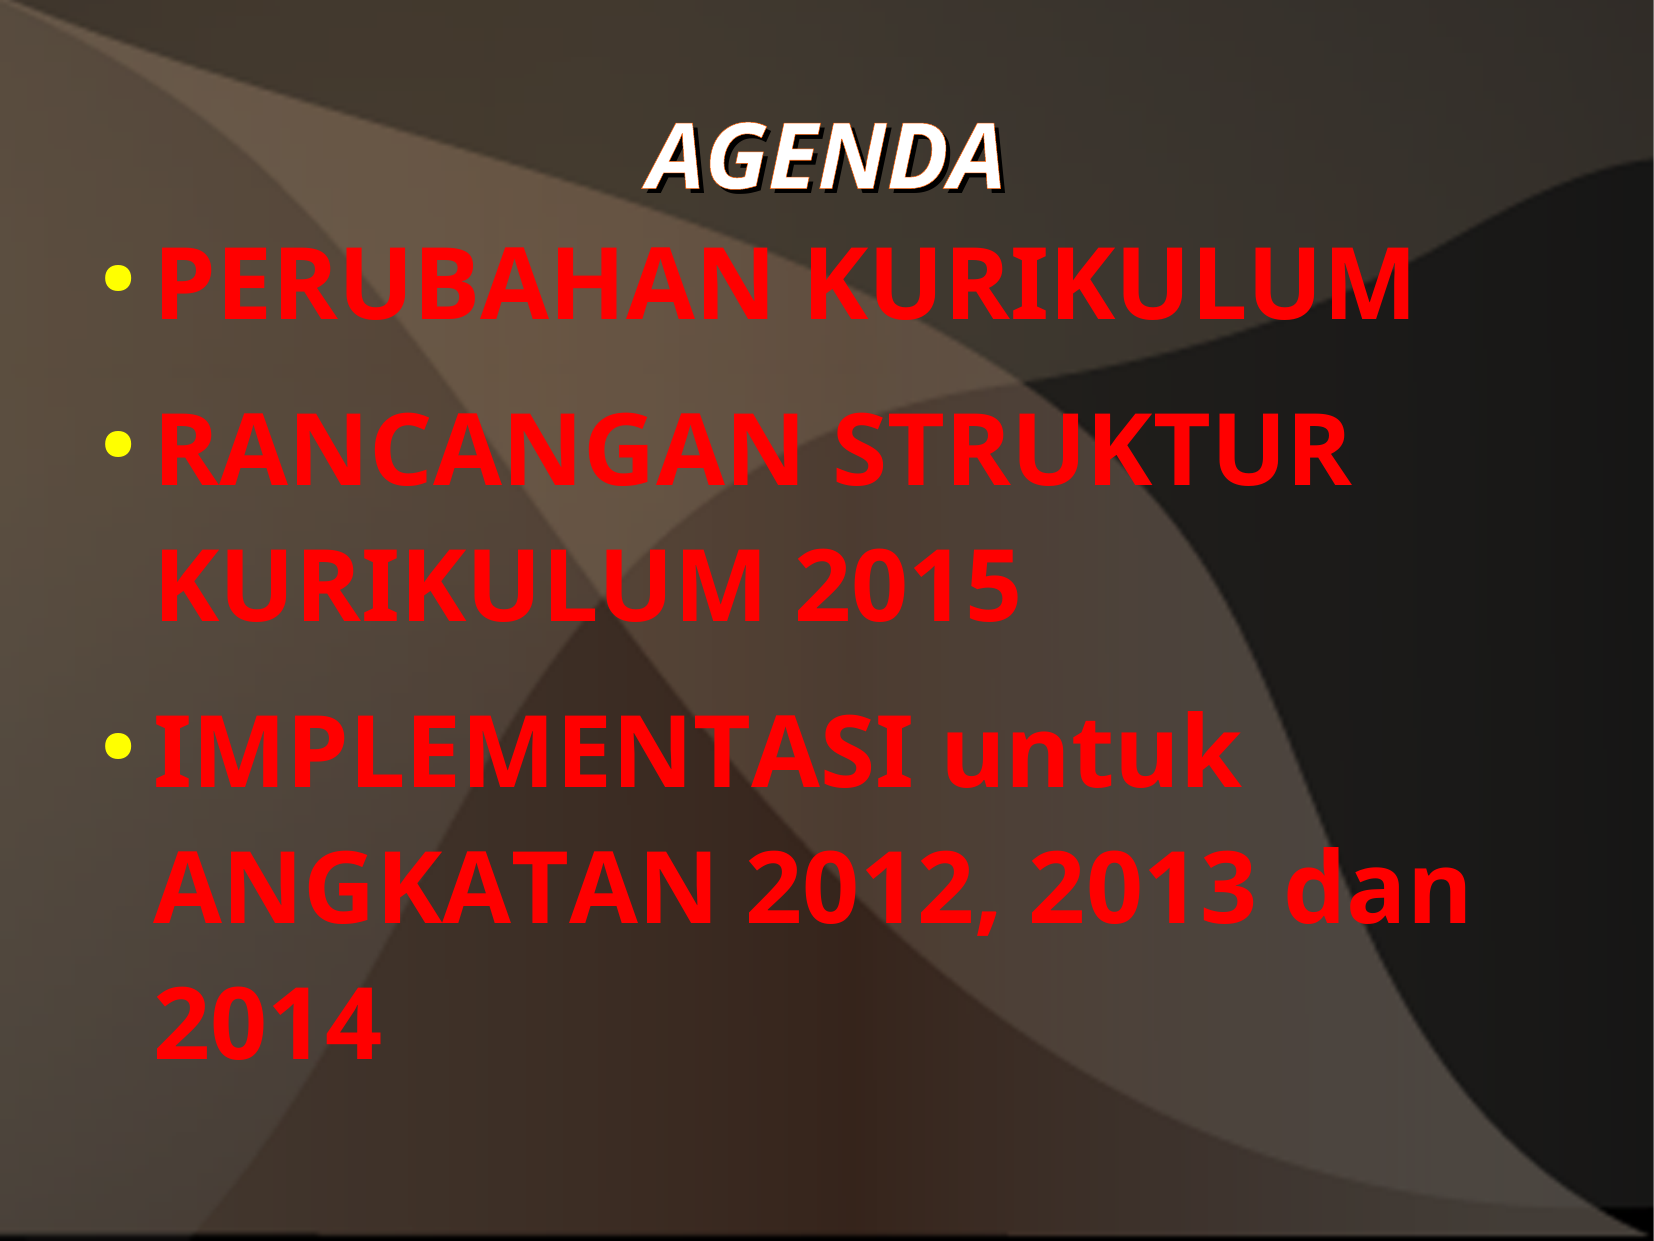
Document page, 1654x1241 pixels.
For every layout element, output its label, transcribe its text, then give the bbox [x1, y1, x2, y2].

list PERUBAHAN KURIKULUM RANCANGAN STRUKTUR KURIKULUM 2015 IMPLEMENTASI untuk ANGKATAN 2012, 2013 dan 2014 [82, 212, 1571, 946]
picture [0, 0, 1654, 1241]
title AGENDA [82, 49, 1571, 212]
